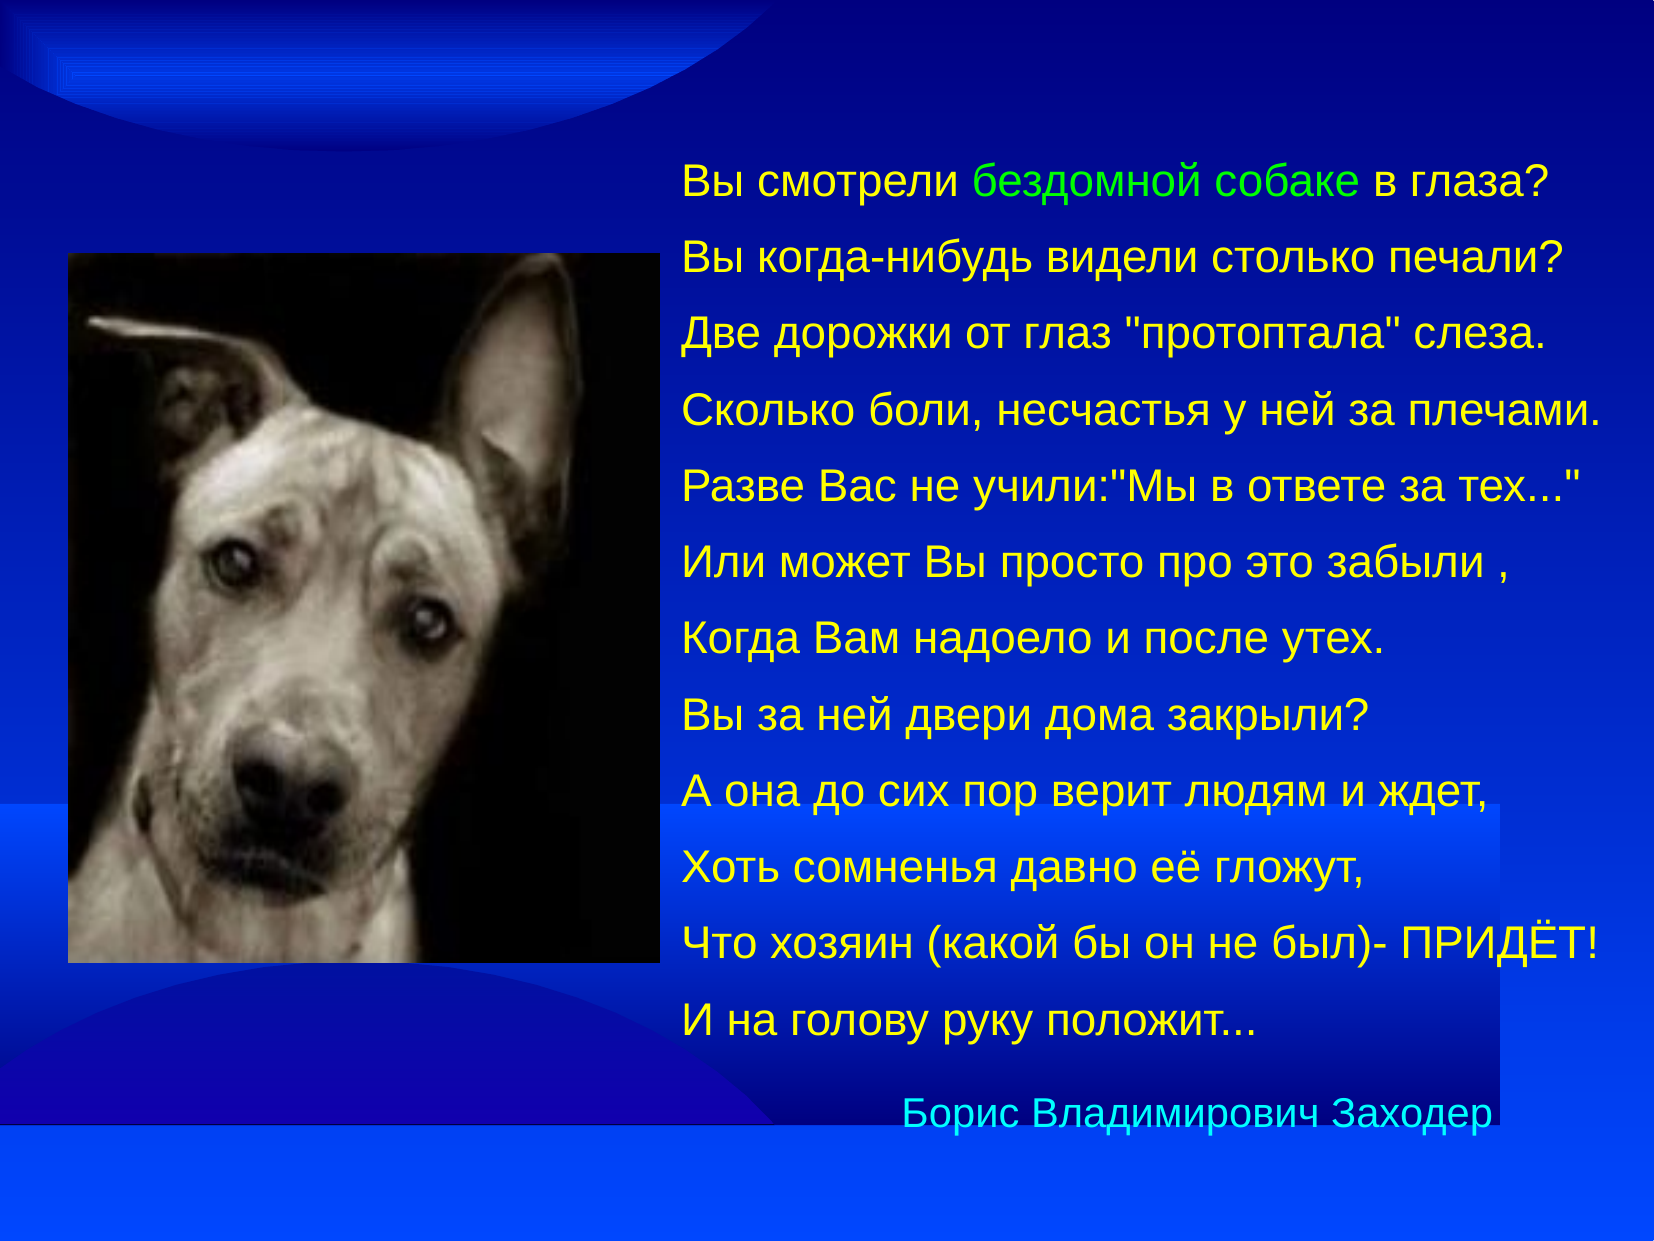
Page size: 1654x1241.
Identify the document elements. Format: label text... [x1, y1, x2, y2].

text_box Вы смотрели бездомной собаке в глаза? Вы когда-нибудь видели столько печали? Две дорожки от глаз "протоптала" слеза. Сколько боли, несчастья у ней за плечами. Разве Вас не учили:"Мы в ответе за тех..." Или может Вы просто про это забыли , Когда Вам надоело и после утех. Вы за ней двери дома закрыли? А она до сих пор верит людям и ждет, Хоть сомненья давно её гложут, Что хозяин (какой бы он не был)- ПРИДЁТ! И на голову руку положит... [666, 147, 1625, 1128]
text_box Борис Владимирович Заходер [886, 1082, 1602, 1144]
picture [68, 253, 660, 963]
